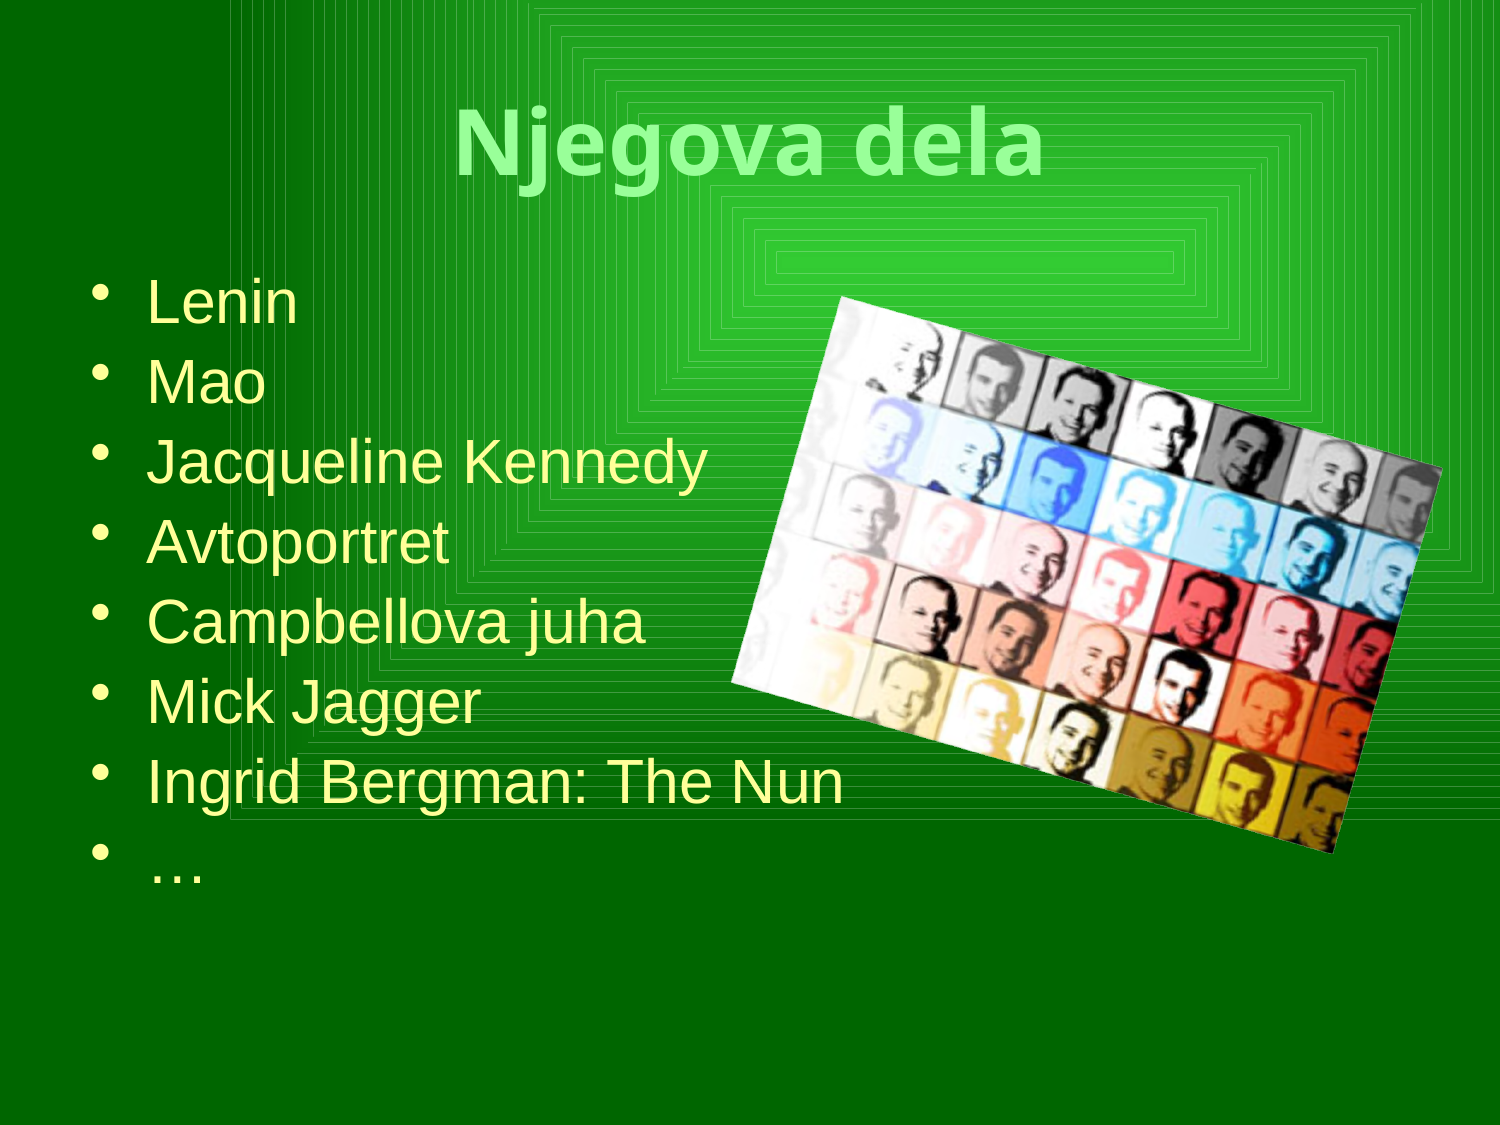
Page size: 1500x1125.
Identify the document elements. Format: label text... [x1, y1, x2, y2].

list Lenin Mao Jacqueline Kennedy Avtoportret Campbellova juha Mick Jagger Ingrid Bergman: The Nun … [75, 262, 1412, 953]
picture [730, 295, 1443, 854]
title Njegova dela [75, 45, 1425, 233]
